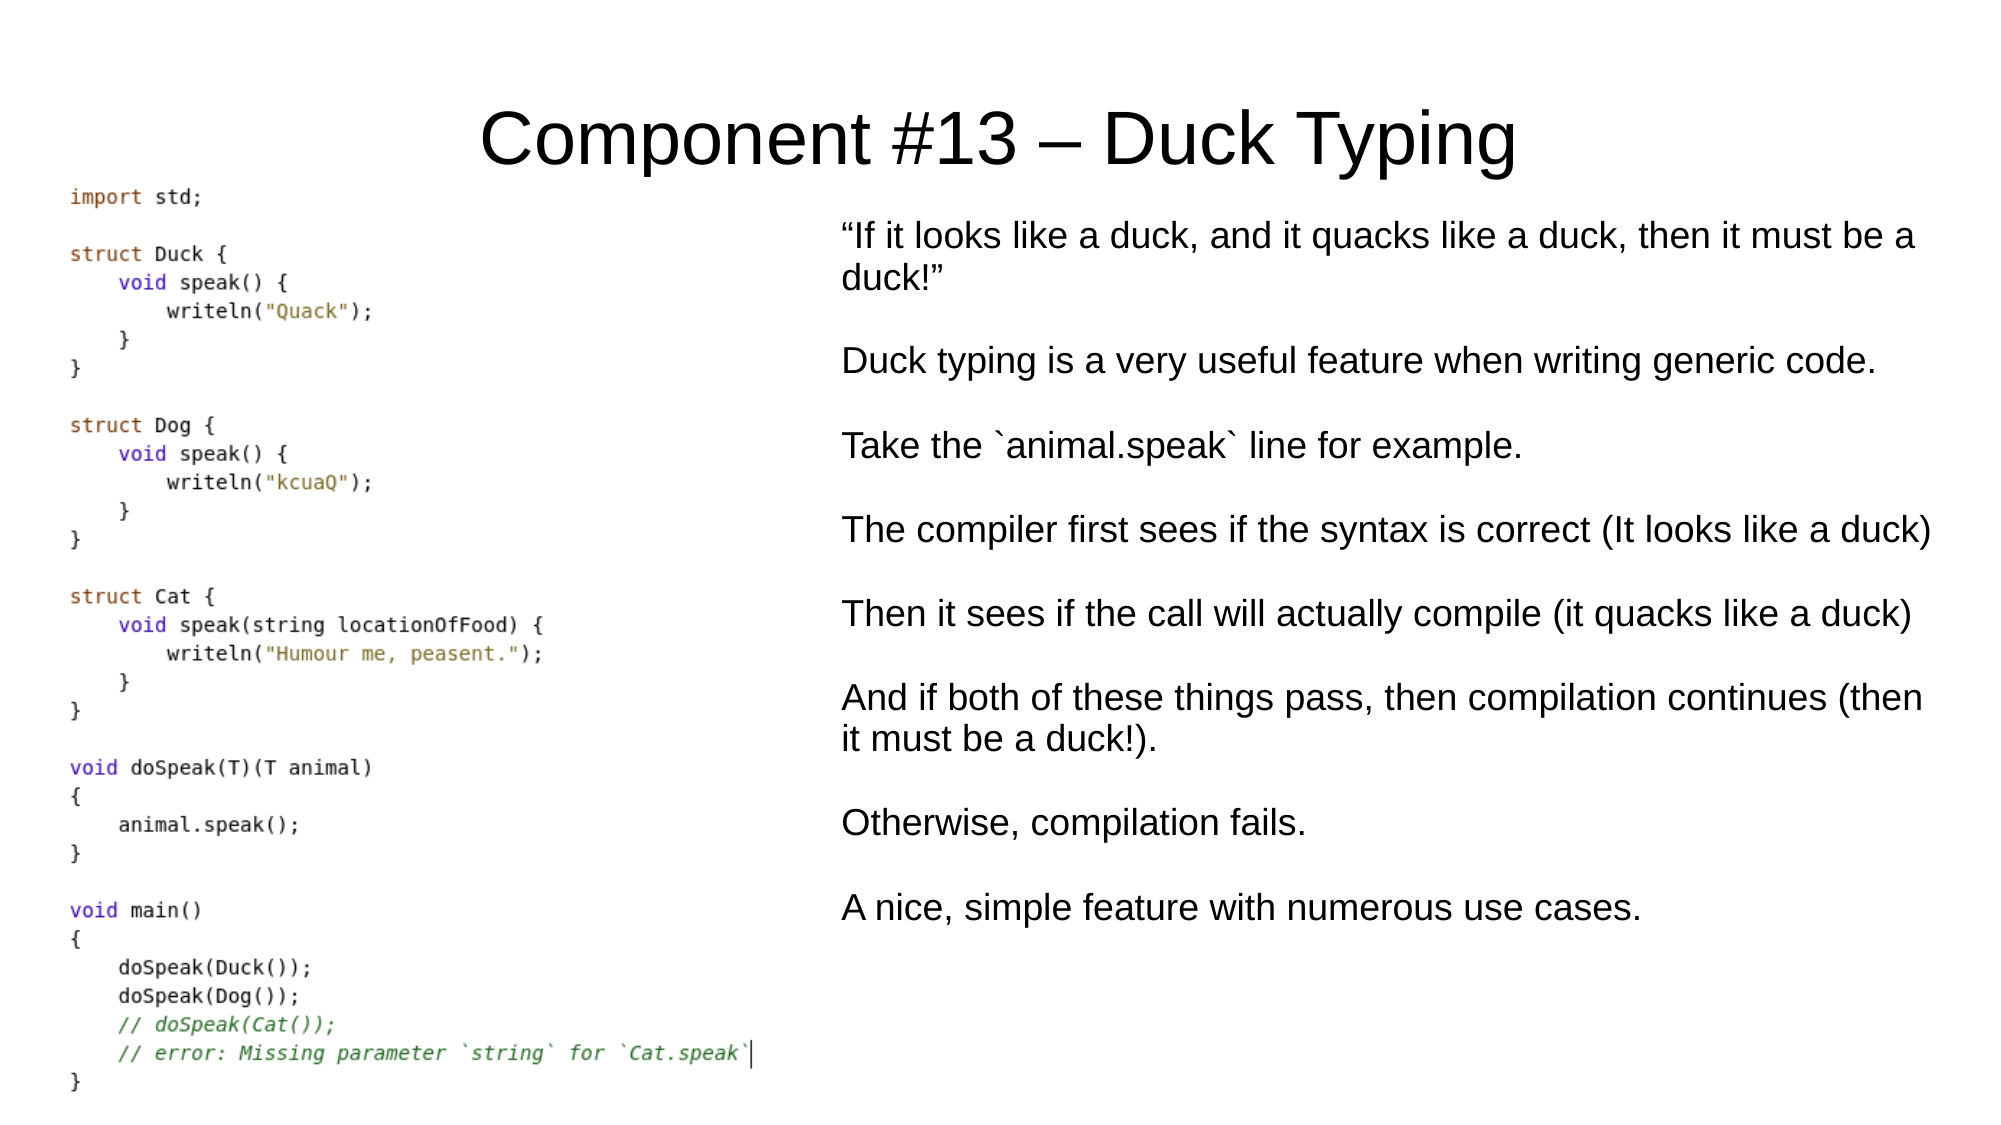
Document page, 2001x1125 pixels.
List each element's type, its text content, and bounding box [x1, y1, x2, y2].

title Component #13 – Duck Typing [99, 44, 1900, 233]
picture [67, 177, 768, 1103]
text_box “If it looks like a duck, and it quacks like a duck, then it must be a duck!” Duck typing is a very useful feature when writing generic code. Take the `animal.speak` line for example. The compiler first sees if the syntax is correct (It looks like a duck) Then it sees if the call will actually compile (it quacks like a duck) And if both of these things pass, then compilation continues (then it must be a duck!). Otherwise, compilation fails. A nice, simple feature with numerous use cases. [826, 206, 1949, 1104]
